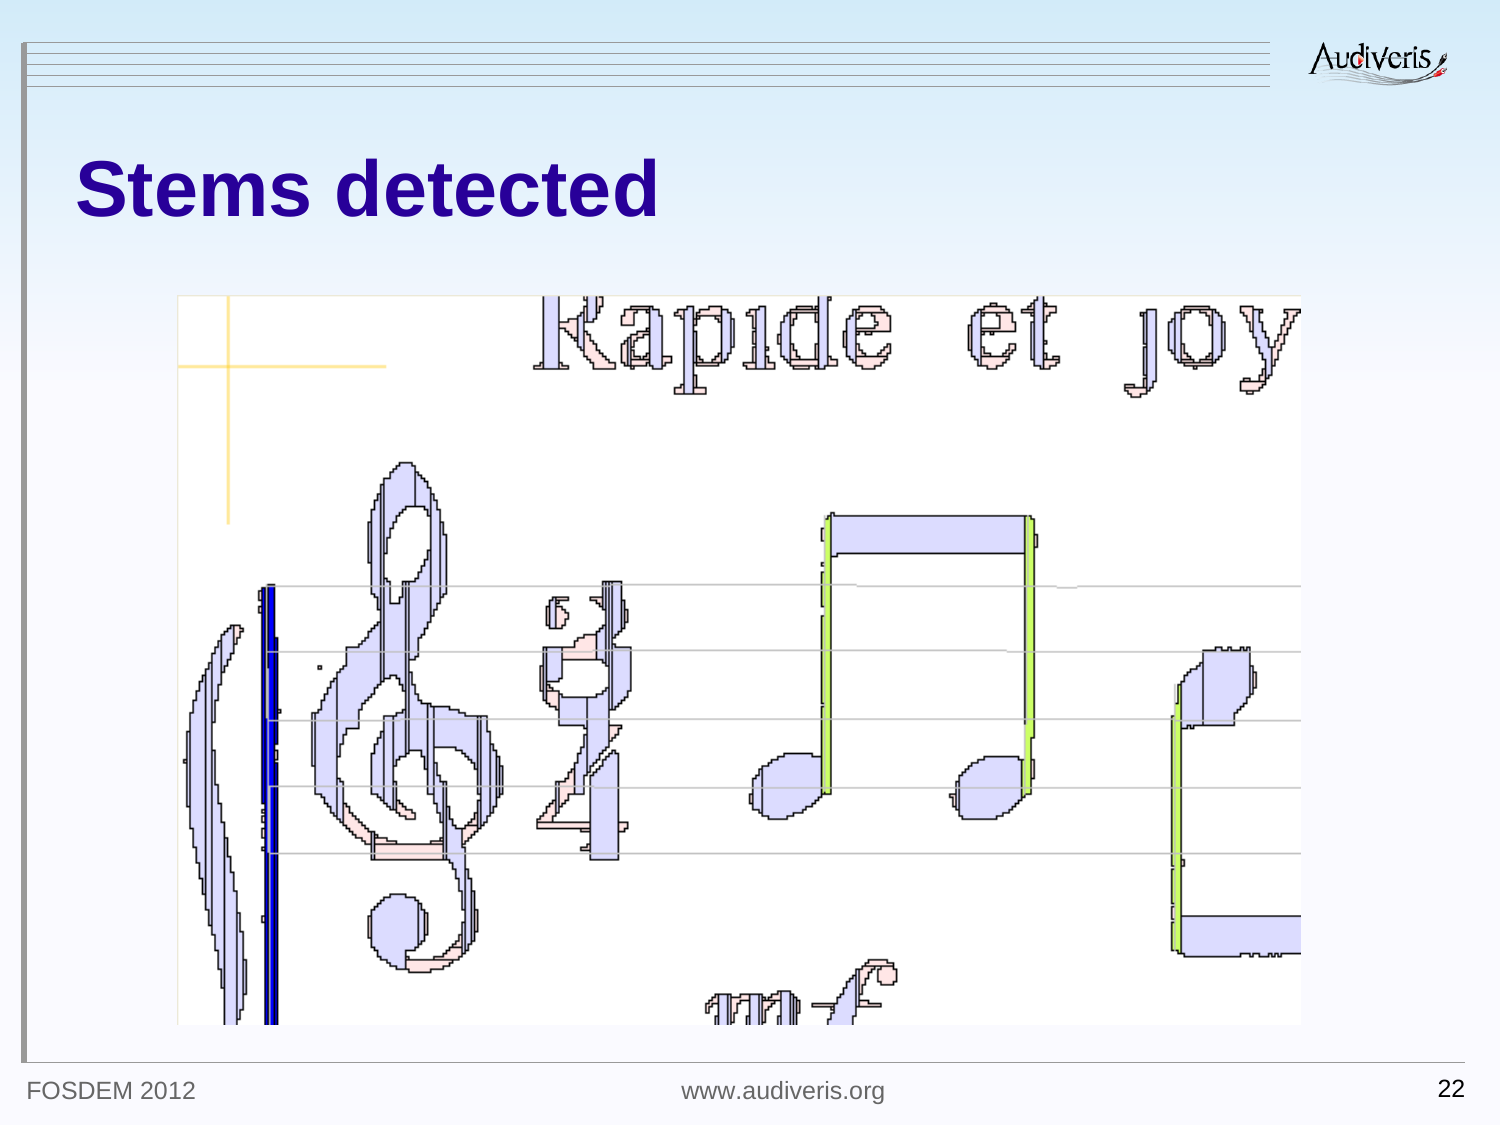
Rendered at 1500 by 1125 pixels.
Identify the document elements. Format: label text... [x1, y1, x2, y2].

picture [177, 295, 1301, 1025]
picture [1306, 29, 1447, 89]
title Stems detected [75, 122, 1437, 271]
